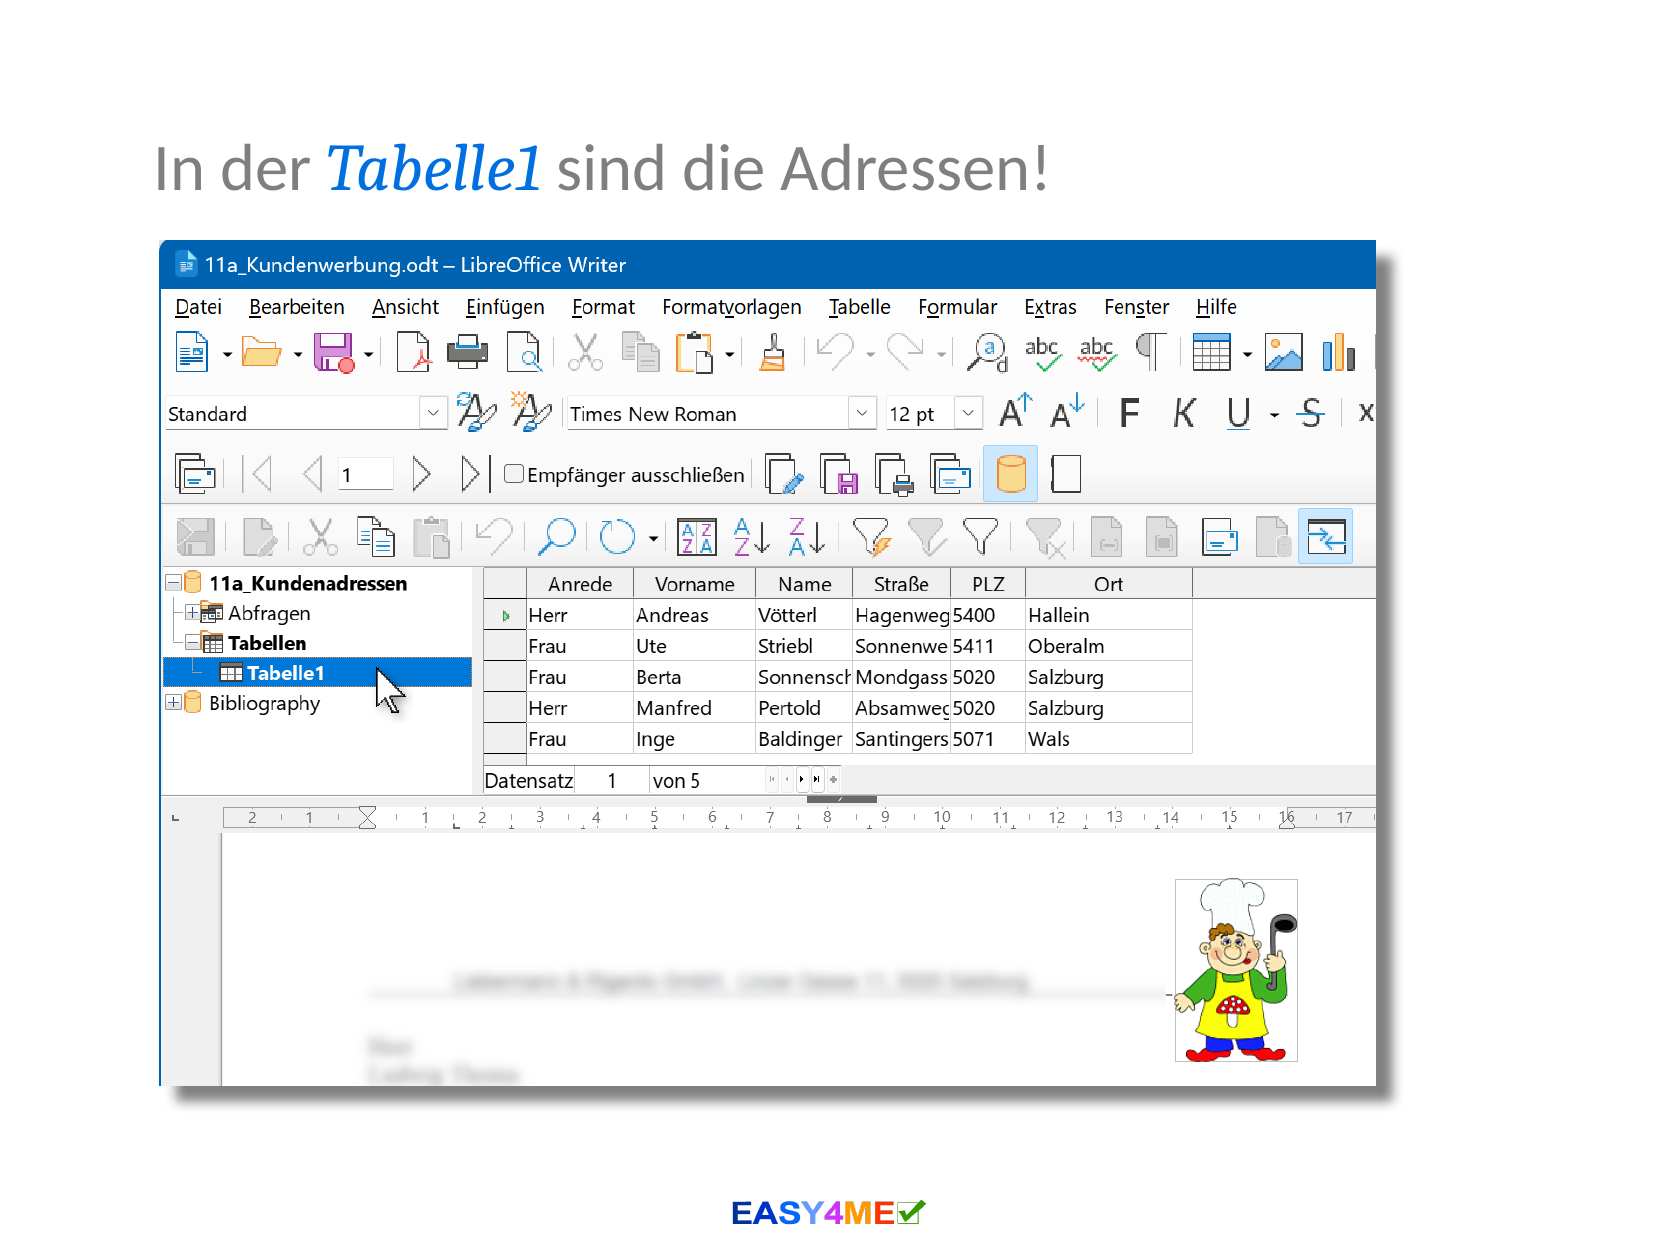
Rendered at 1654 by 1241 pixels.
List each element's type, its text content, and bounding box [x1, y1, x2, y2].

list In der Tabelle1 sind die Adressen! [82, 130, 1571, 969]
picture [726, 1195, 934, 1229]
picture [159, 240, 1376, 1086]
